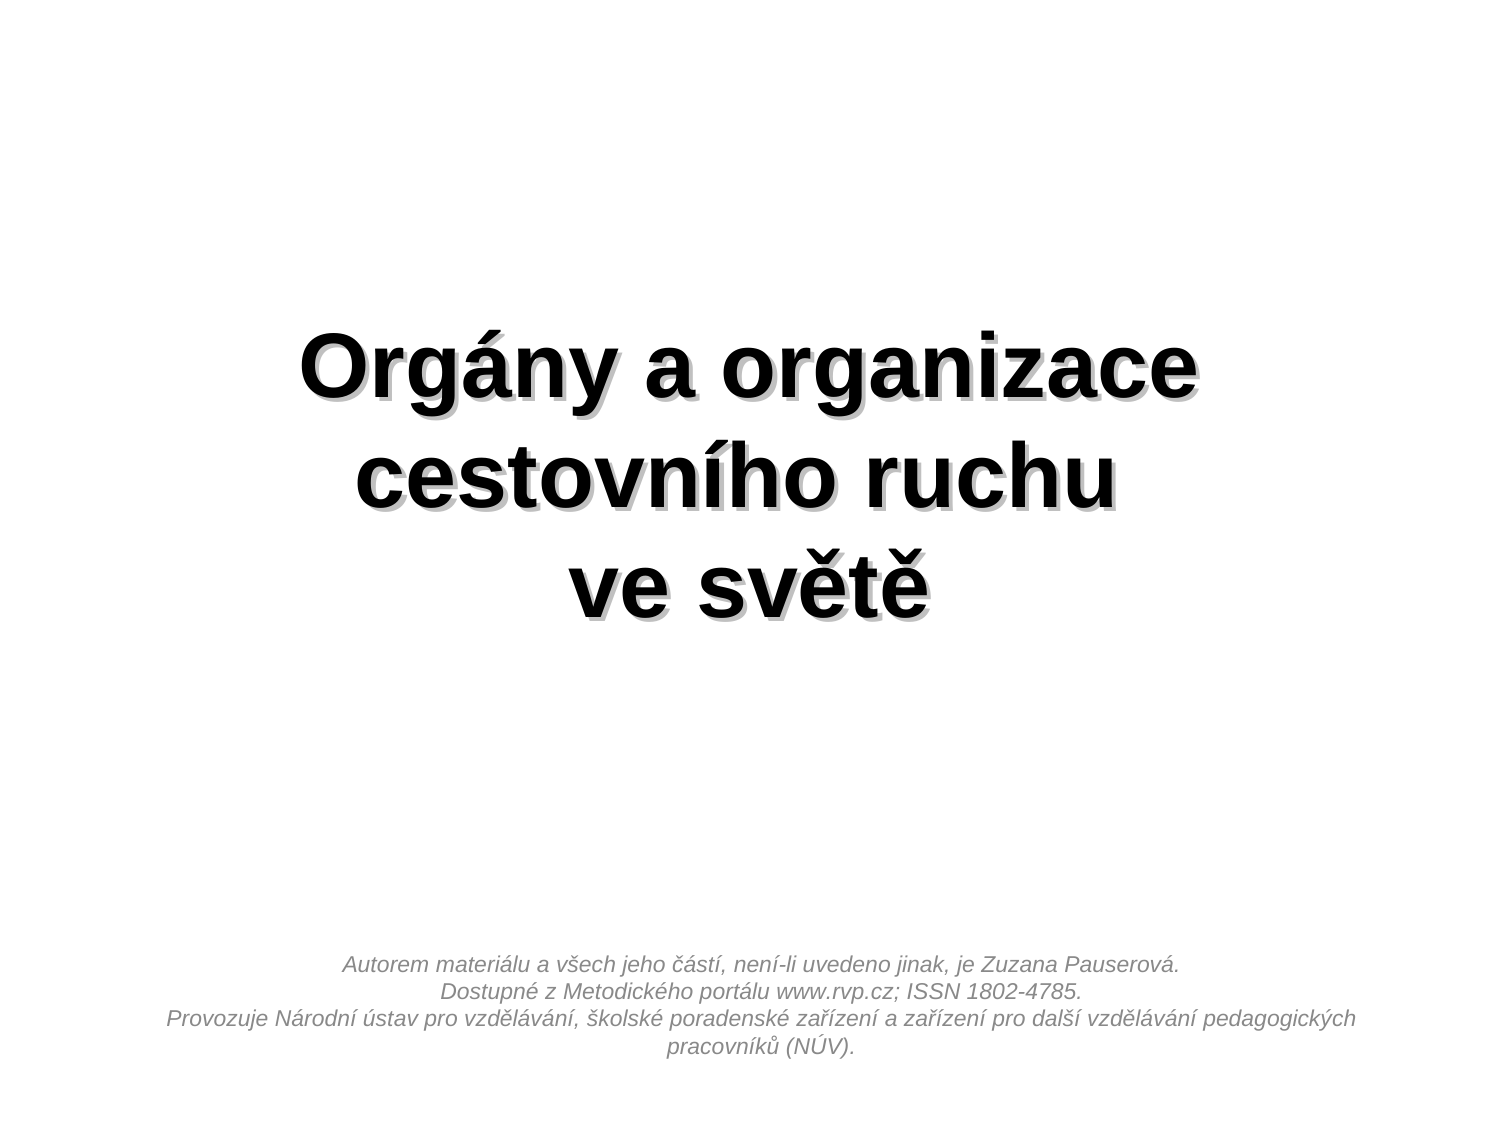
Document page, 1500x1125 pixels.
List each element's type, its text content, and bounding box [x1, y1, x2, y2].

title Orgány a organizace cestovního ruchu ve světě [112, 188, 1388, 754]
text_box Autorem materiálu a všech jeho částí, není-li uvedeno jinak, je Zuzana Pauserová. Dostupné z Metodického portálu www.rvp.cz; ISSN 1802-4785. Provozuje Národní ústav pro vzdělávání, školské poradenské zařízení a zařízení pro další vzdělávání pedagogických pracovníků (NÚV). [147, 987, 1377, 1048]
